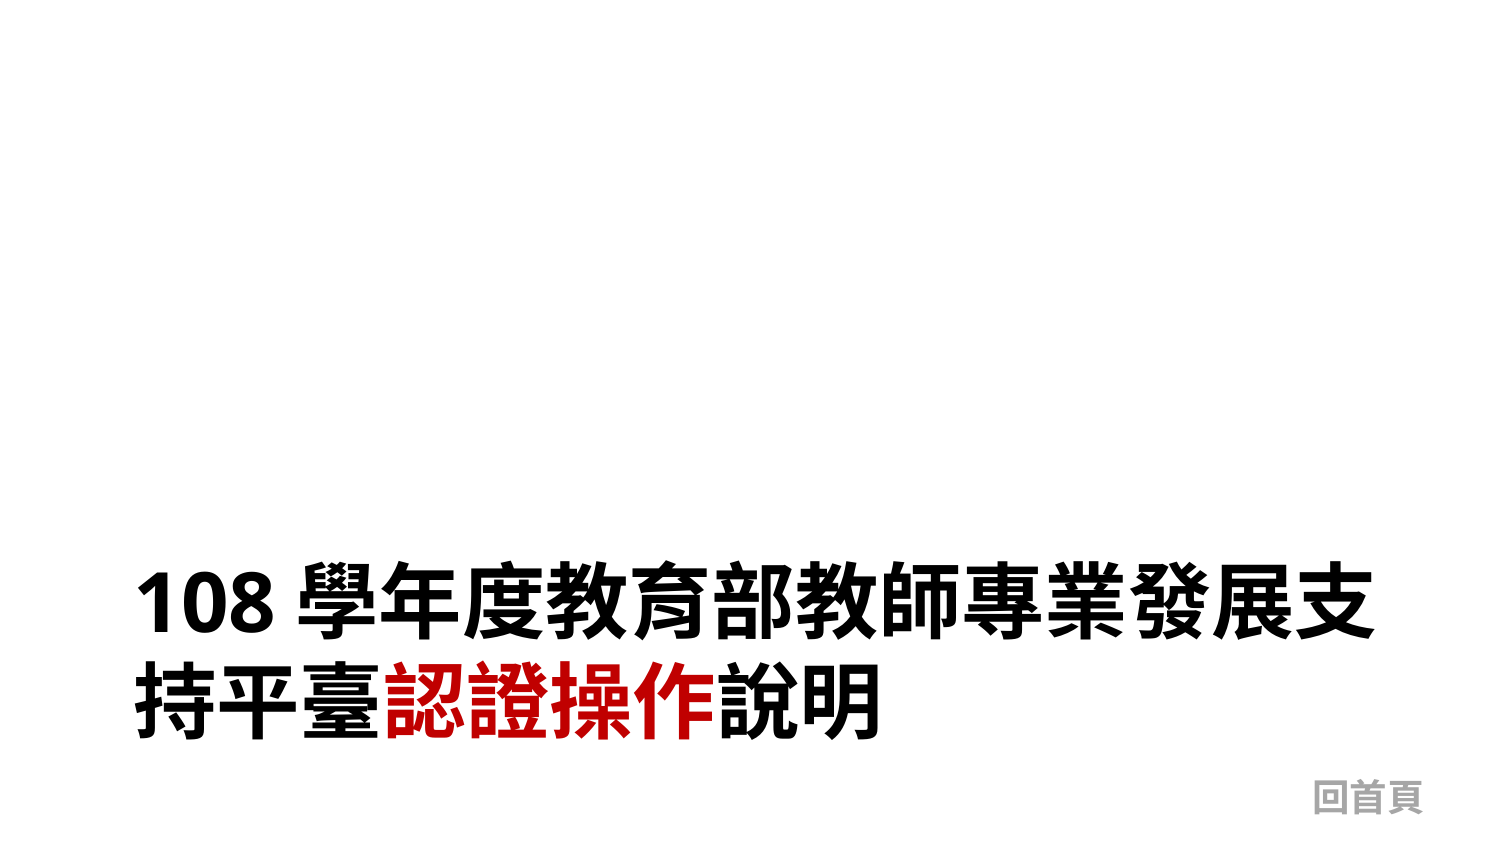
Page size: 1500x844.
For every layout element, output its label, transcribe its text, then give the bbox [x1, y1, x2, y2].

title 108學年度教育部教師專業發展支持平臺認證操作說明 [118, 542, 1394, 710]
